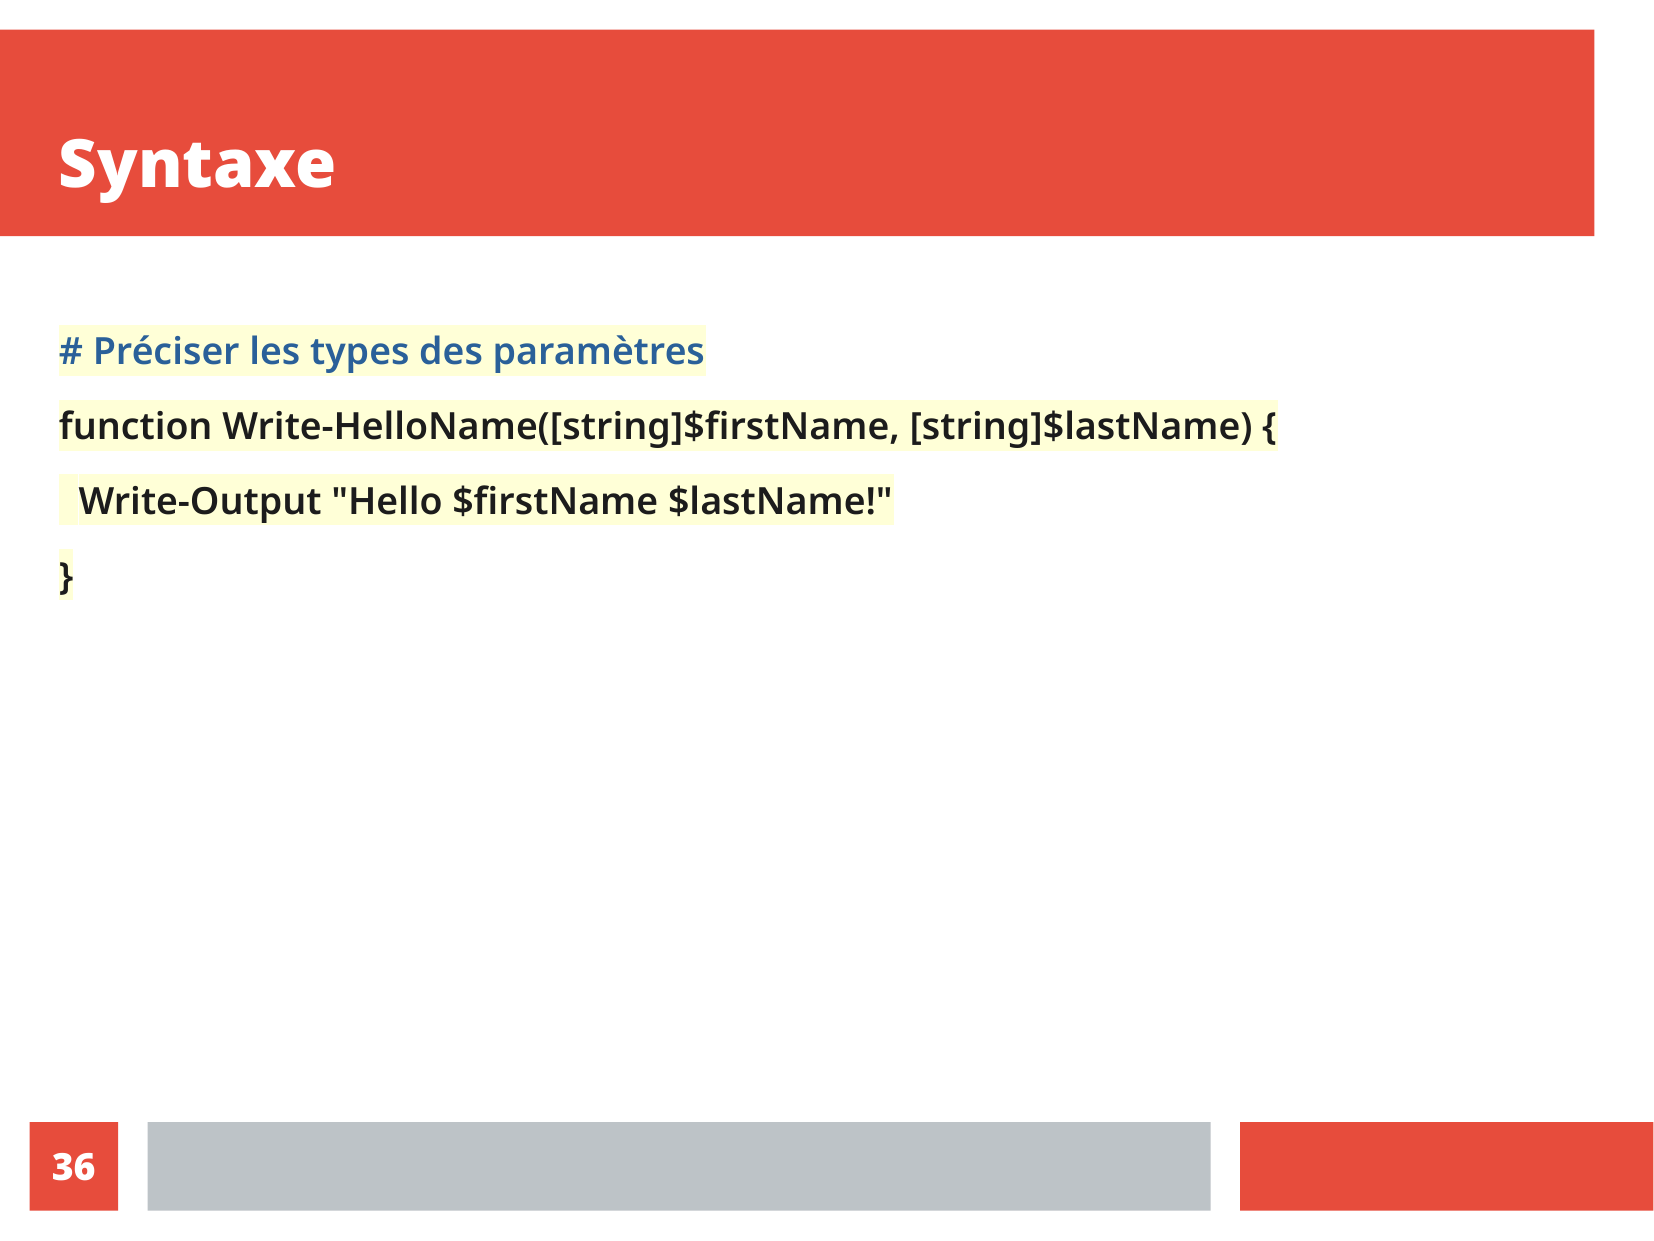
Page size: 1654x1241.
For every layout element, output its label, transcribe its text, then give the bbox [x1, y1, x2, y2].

title Syntaxe [59, 59, 1595, 207]
list # Préciser les types des paramètres function Write-HelloName([string]$firstName, [string]$lastName) { Write-Output "Hello $firstName $lastName!" } [59, 324, 1565, 1093]
